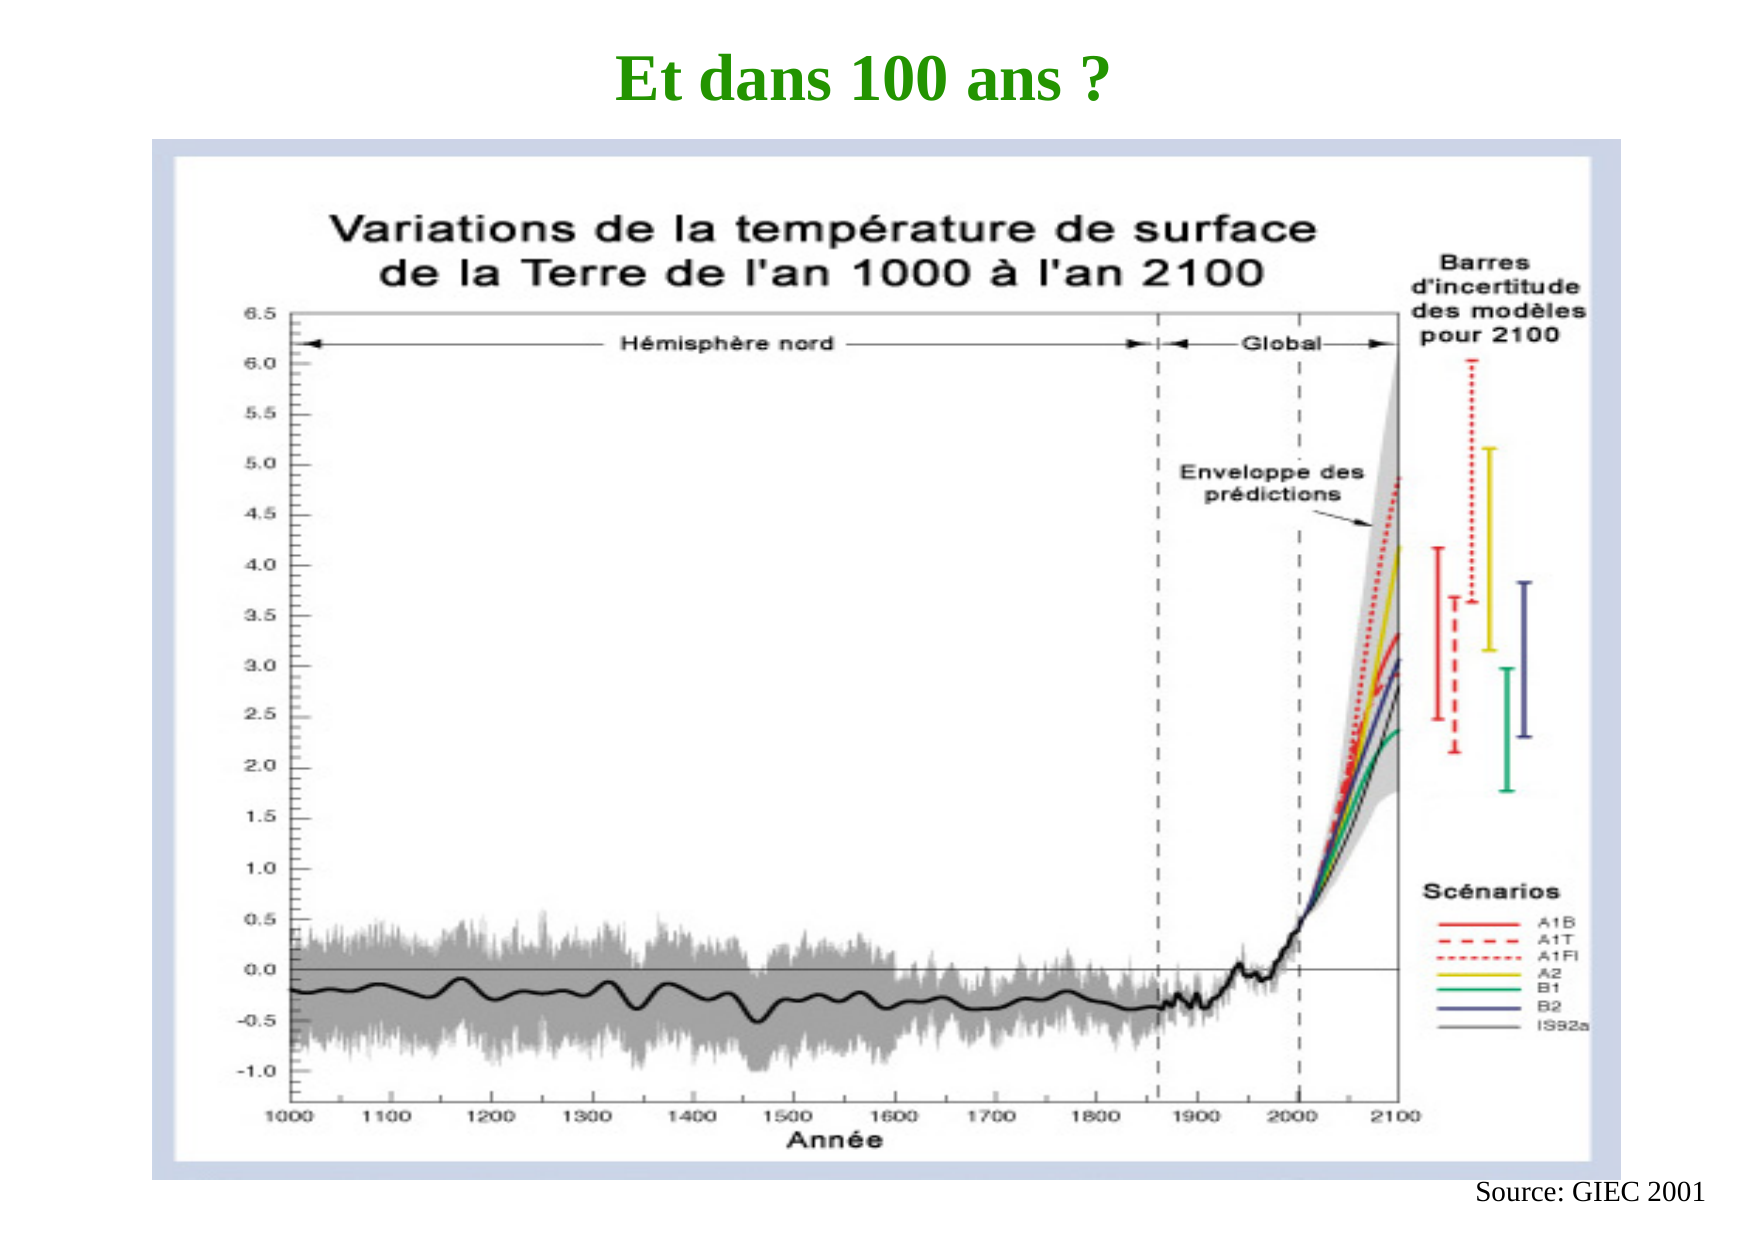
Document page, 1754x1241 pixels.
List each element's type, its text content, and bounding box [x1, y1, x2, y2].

picture [152, 139, 1621, 1180]
text_box Et dans 100 ans ? [172, 37, 1557, 123]
text_box Source: GIEC 2001 [1223, 1169, 1722, 1216]
